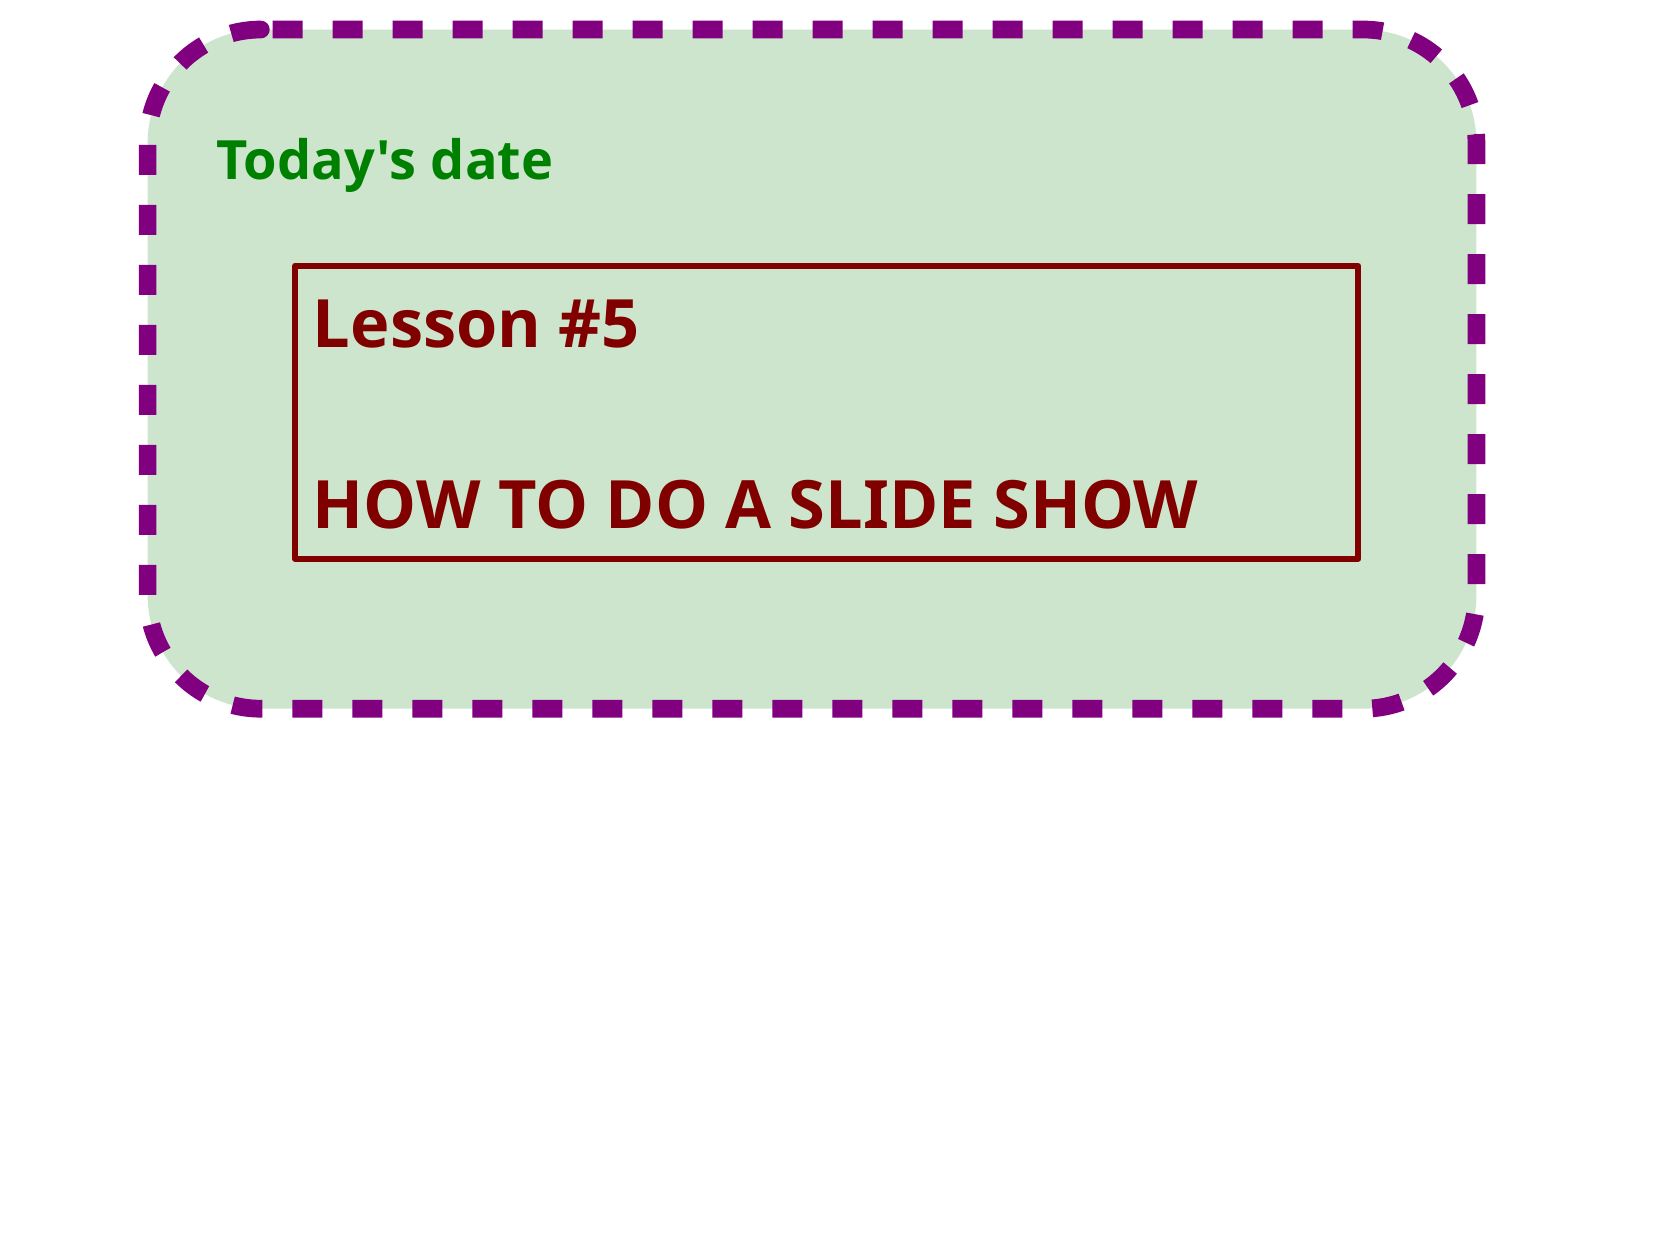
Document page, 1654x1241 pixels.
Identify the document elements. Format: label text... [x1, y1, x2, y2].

text_box Lesson #5 HOW TO DO A SLIDE SHOW [295, 265, 1359, 544]
text_box [147, 29, 1477, 709]
text_box Today's date [201, 113, 621, 355]
